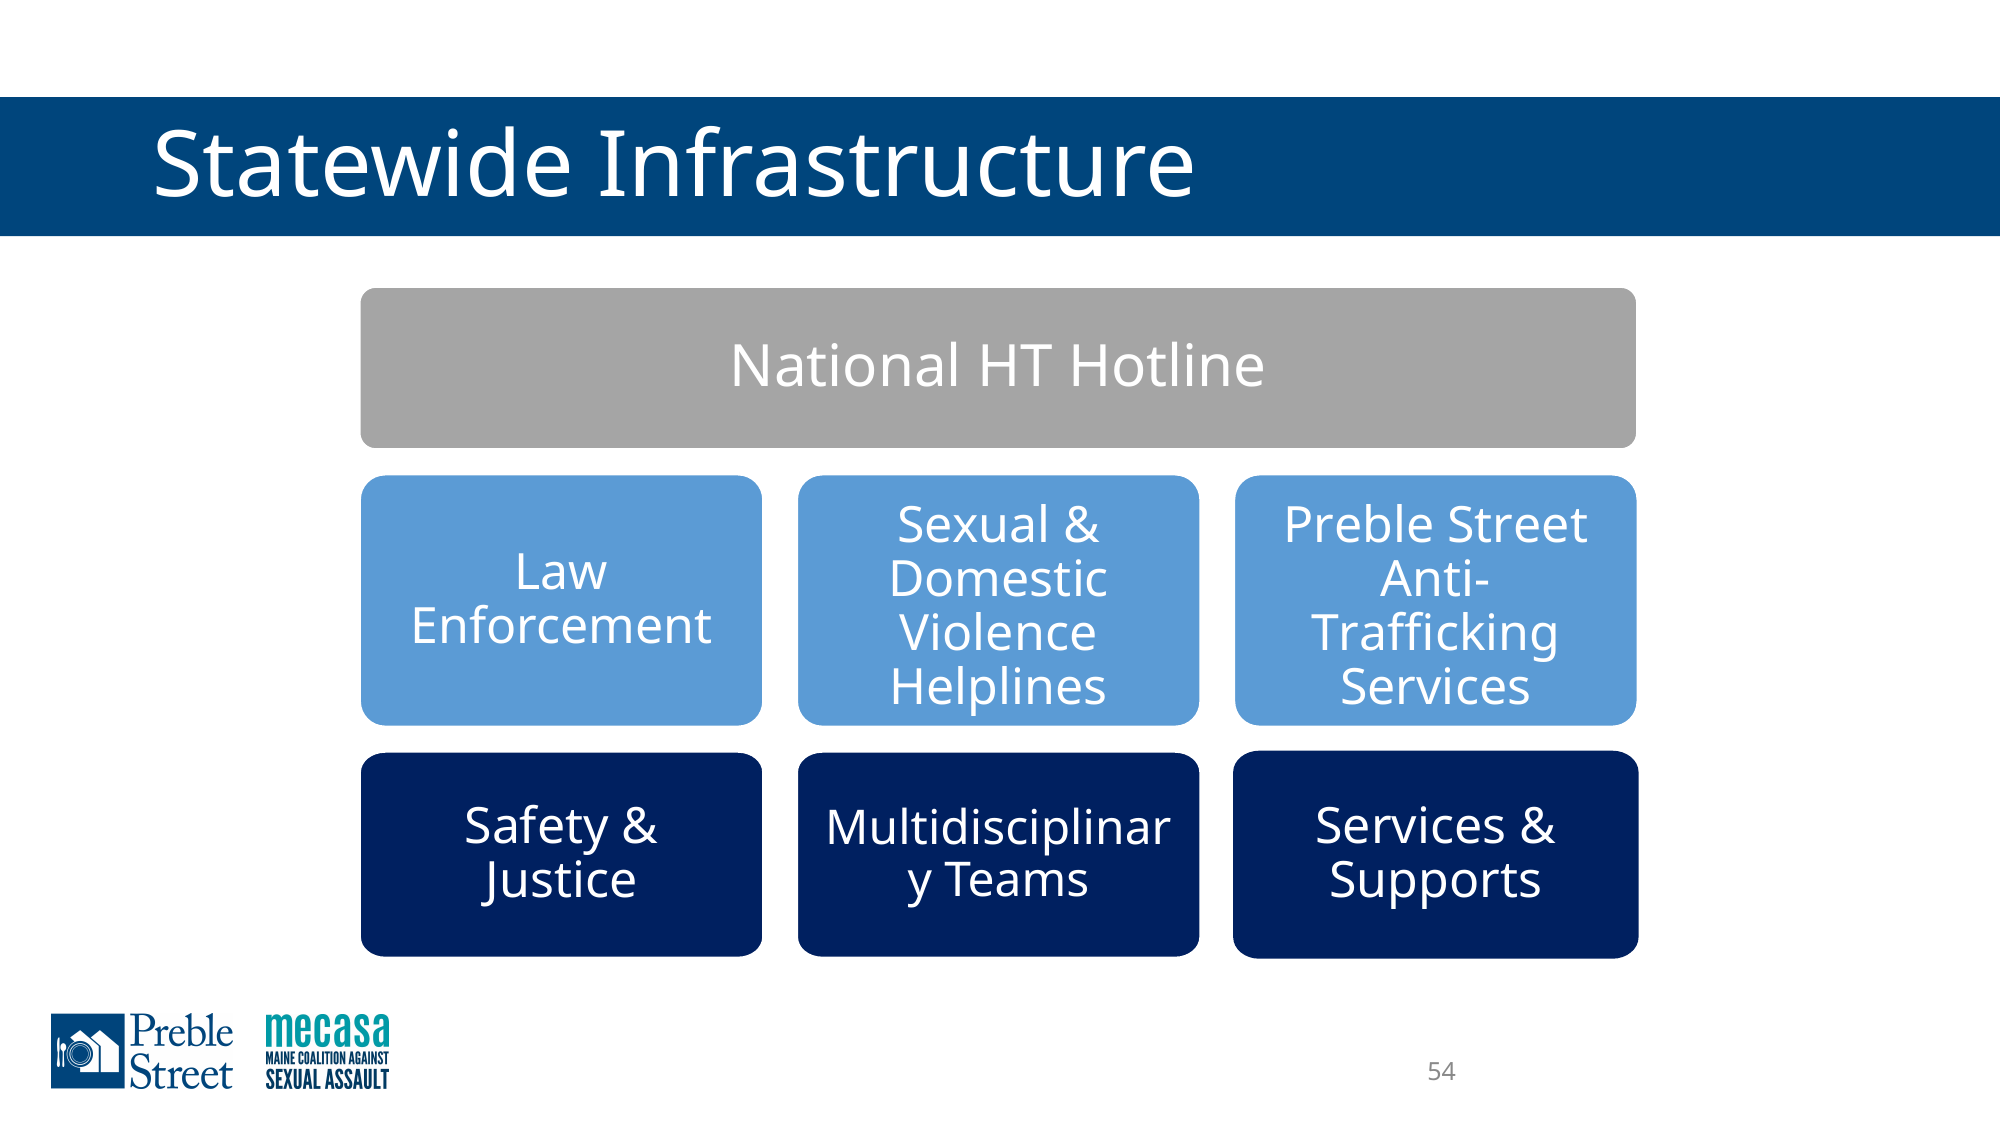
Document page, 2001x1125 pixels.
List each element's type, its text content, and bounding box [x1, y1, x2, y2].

text_box National HT Hotline [359, 286, 1638, 450]
slide_number 54 [1412, 1042, 1863, 1103]
text_box Multidisciplinary Teams [797, 751, 1201, 958]
text_box Law Enforcement [359, 474, 764, 727]
text_box Services & Supports [1234, 751, 1638, 958]
title Statewide Infrastructure [137, 57, 1863, 276]
text_box Sexual & Domestic Violence Helplines [797, 474, 1201, 727]
text_box Preble Street Anti-Trafficking Services [1234, 474, 1638, 727]
text_box Safety & Justice [359, 751, 764, 958]
